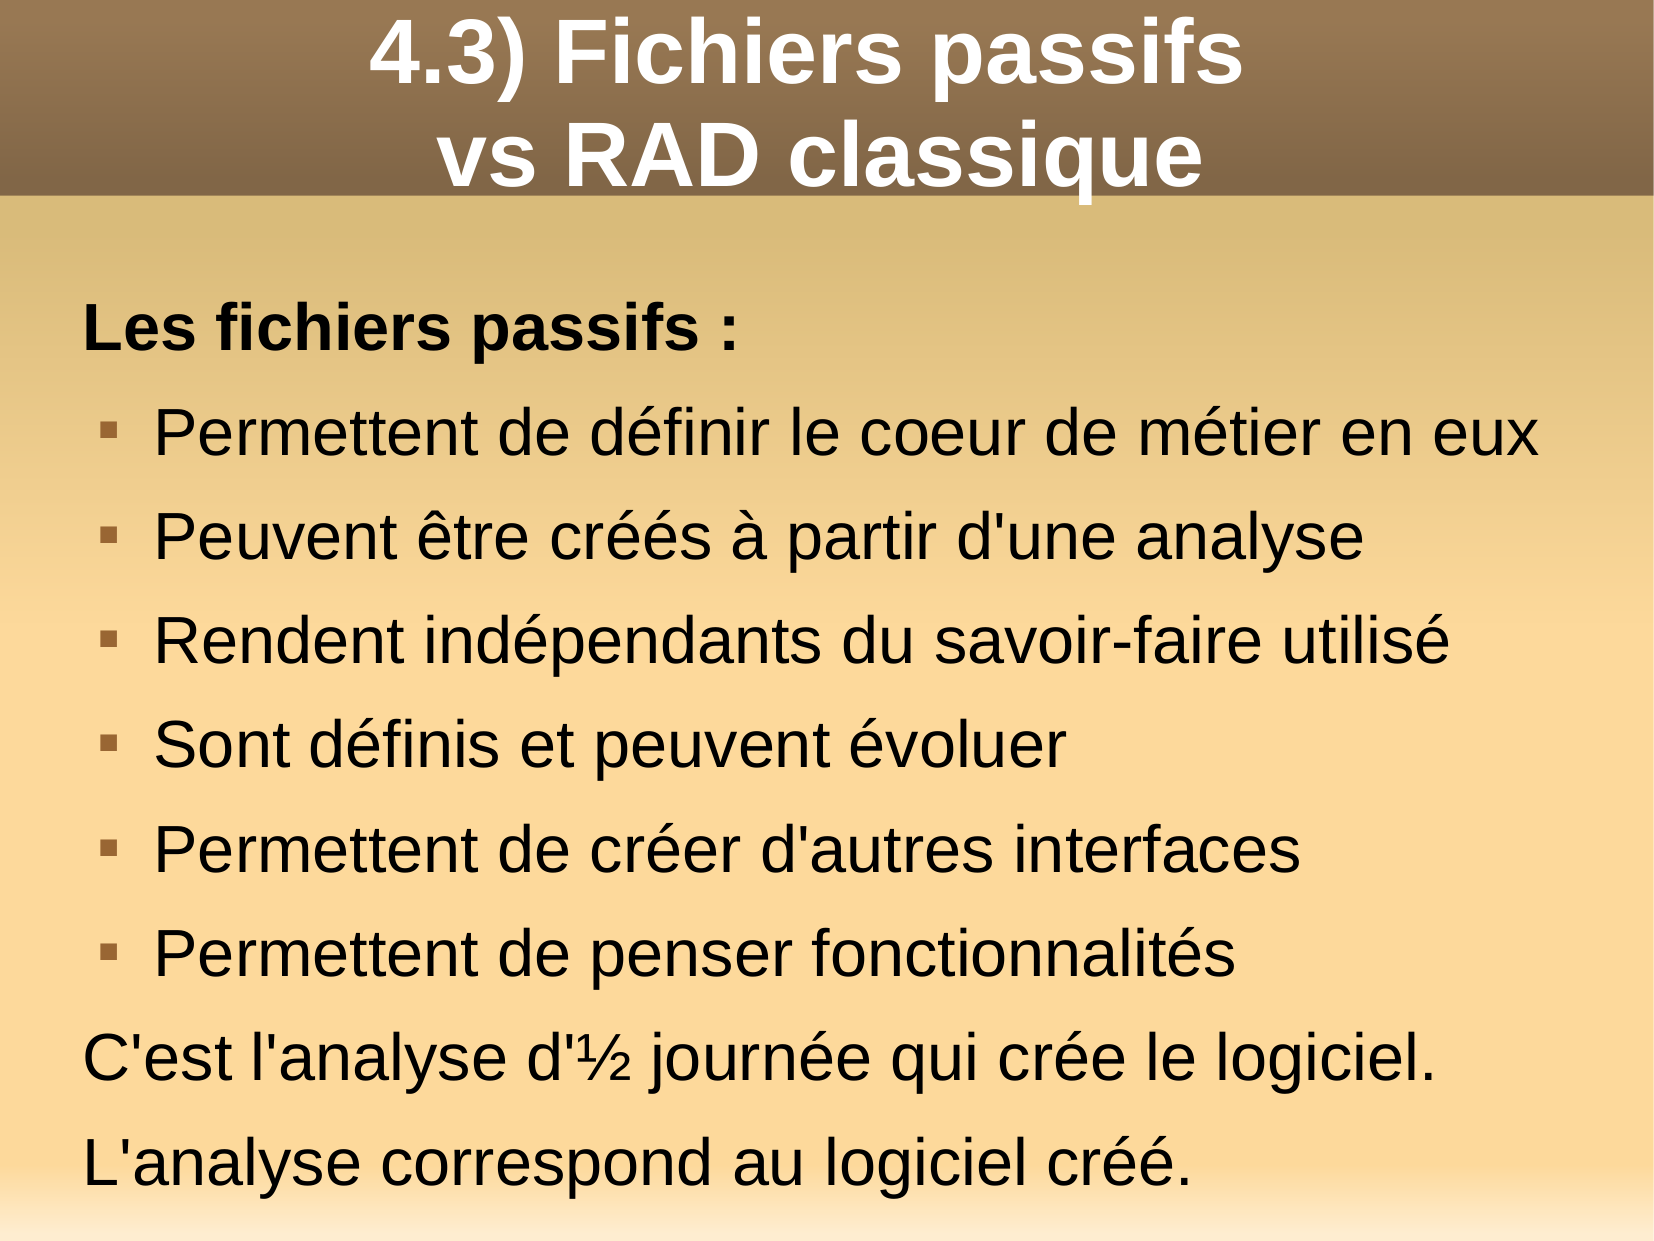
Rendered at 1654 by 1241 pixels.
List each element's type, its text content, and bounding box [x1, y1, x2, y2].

picture [0, 0, 1654, 1241]
title 4.3) Fichiers passifs vs RAD classique [76, 1, 1565, 207]
list Les fichiers passifs : Permettent de définir le coeur de métier en eux Peuvent être créés à partir d'une analyse Rendent indépendants du savoir-faire utilisé Sont définis et peuvent évoluer Permettent de créer d'autres interfaces Permettent de penser fonctionnalités C'est l'analyse d'½ journée qui crée le logiciel. L'analyse correspond au logiciel créé. [82, 290, 1571, 1200]
